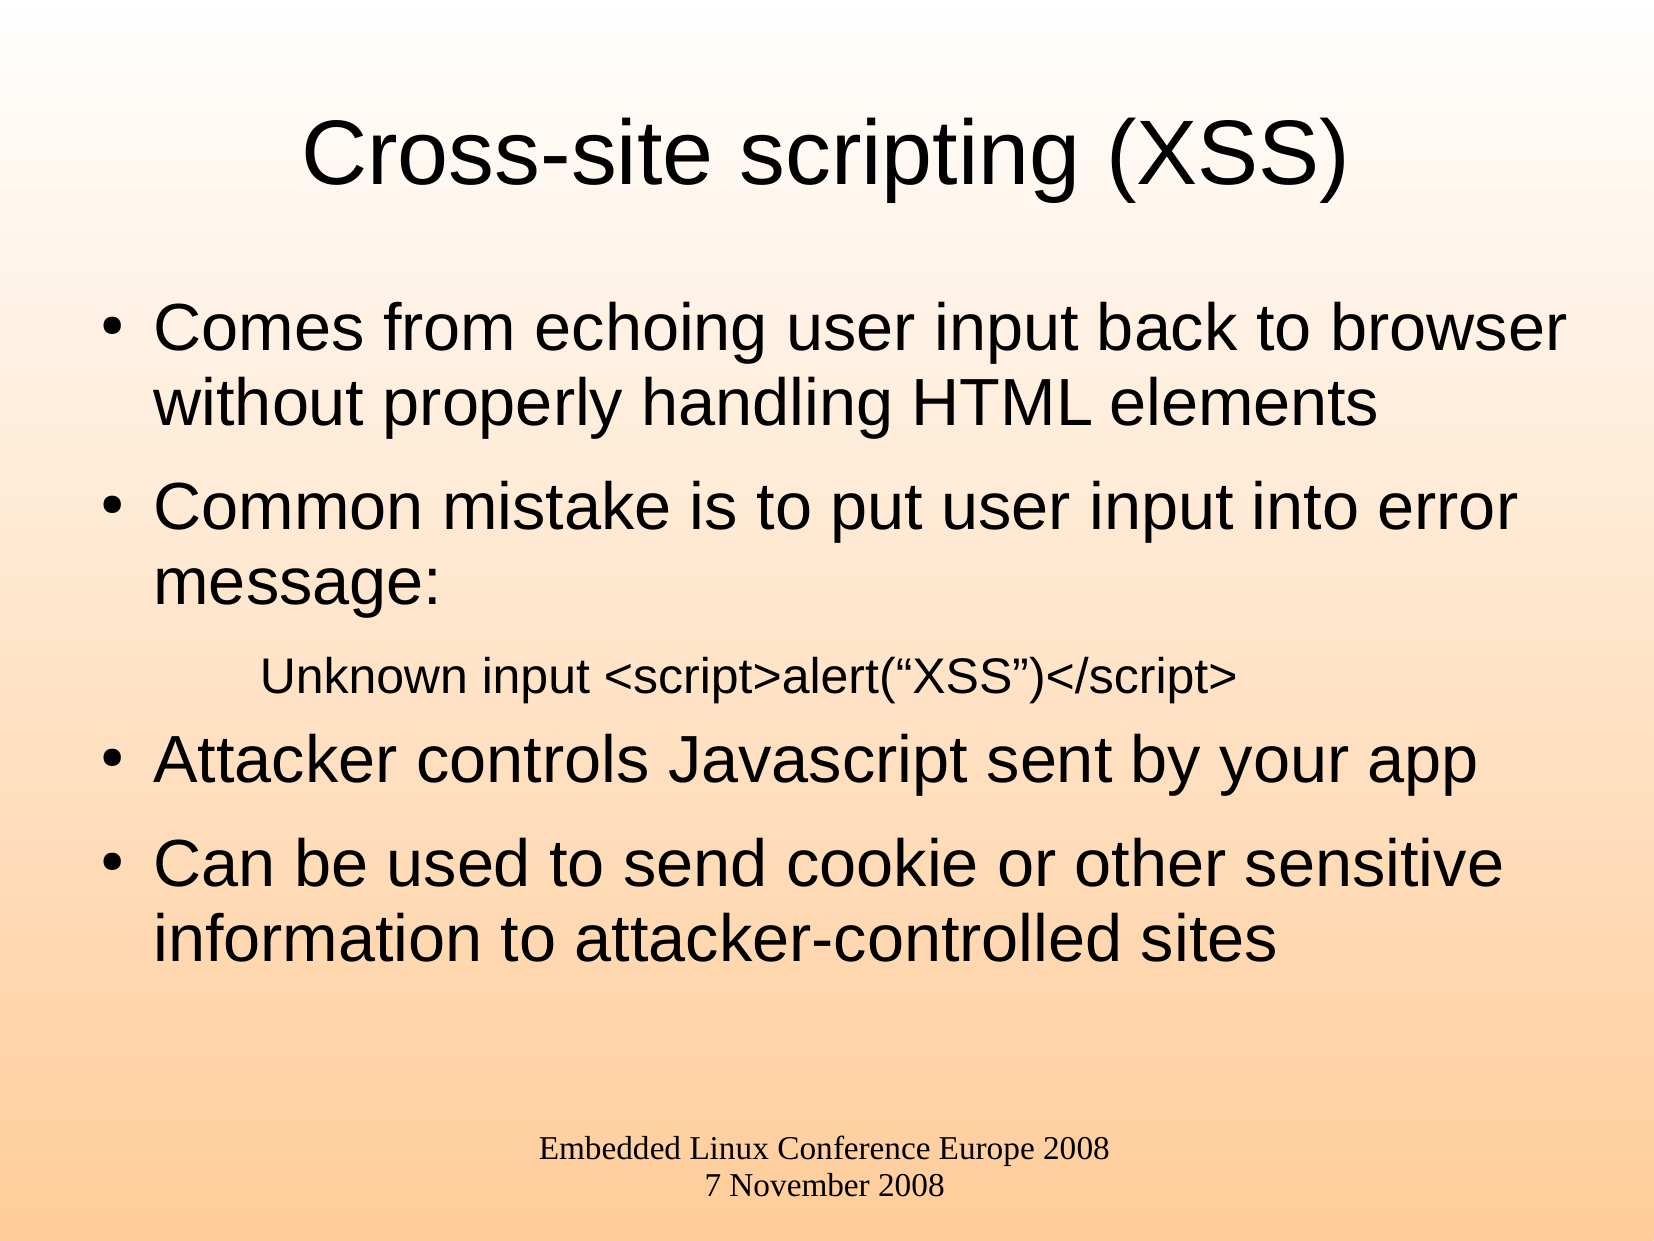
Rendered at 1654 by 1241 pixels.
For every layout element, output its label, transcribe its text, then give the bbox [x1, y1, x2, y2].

list Comes from echoing user input back to browser without properly handling HTML elements Common mistake is to put user input into error message: Unknown input <script>alert(“XSS”)</script> Attacker controls Javascript sent by your app Can be used to send cookie or other sensitive information to attacker-controlled sites [82, 290, 1571, 1109]
title Cross-site scripting (XSS) [82, 49, 1571, 257]
